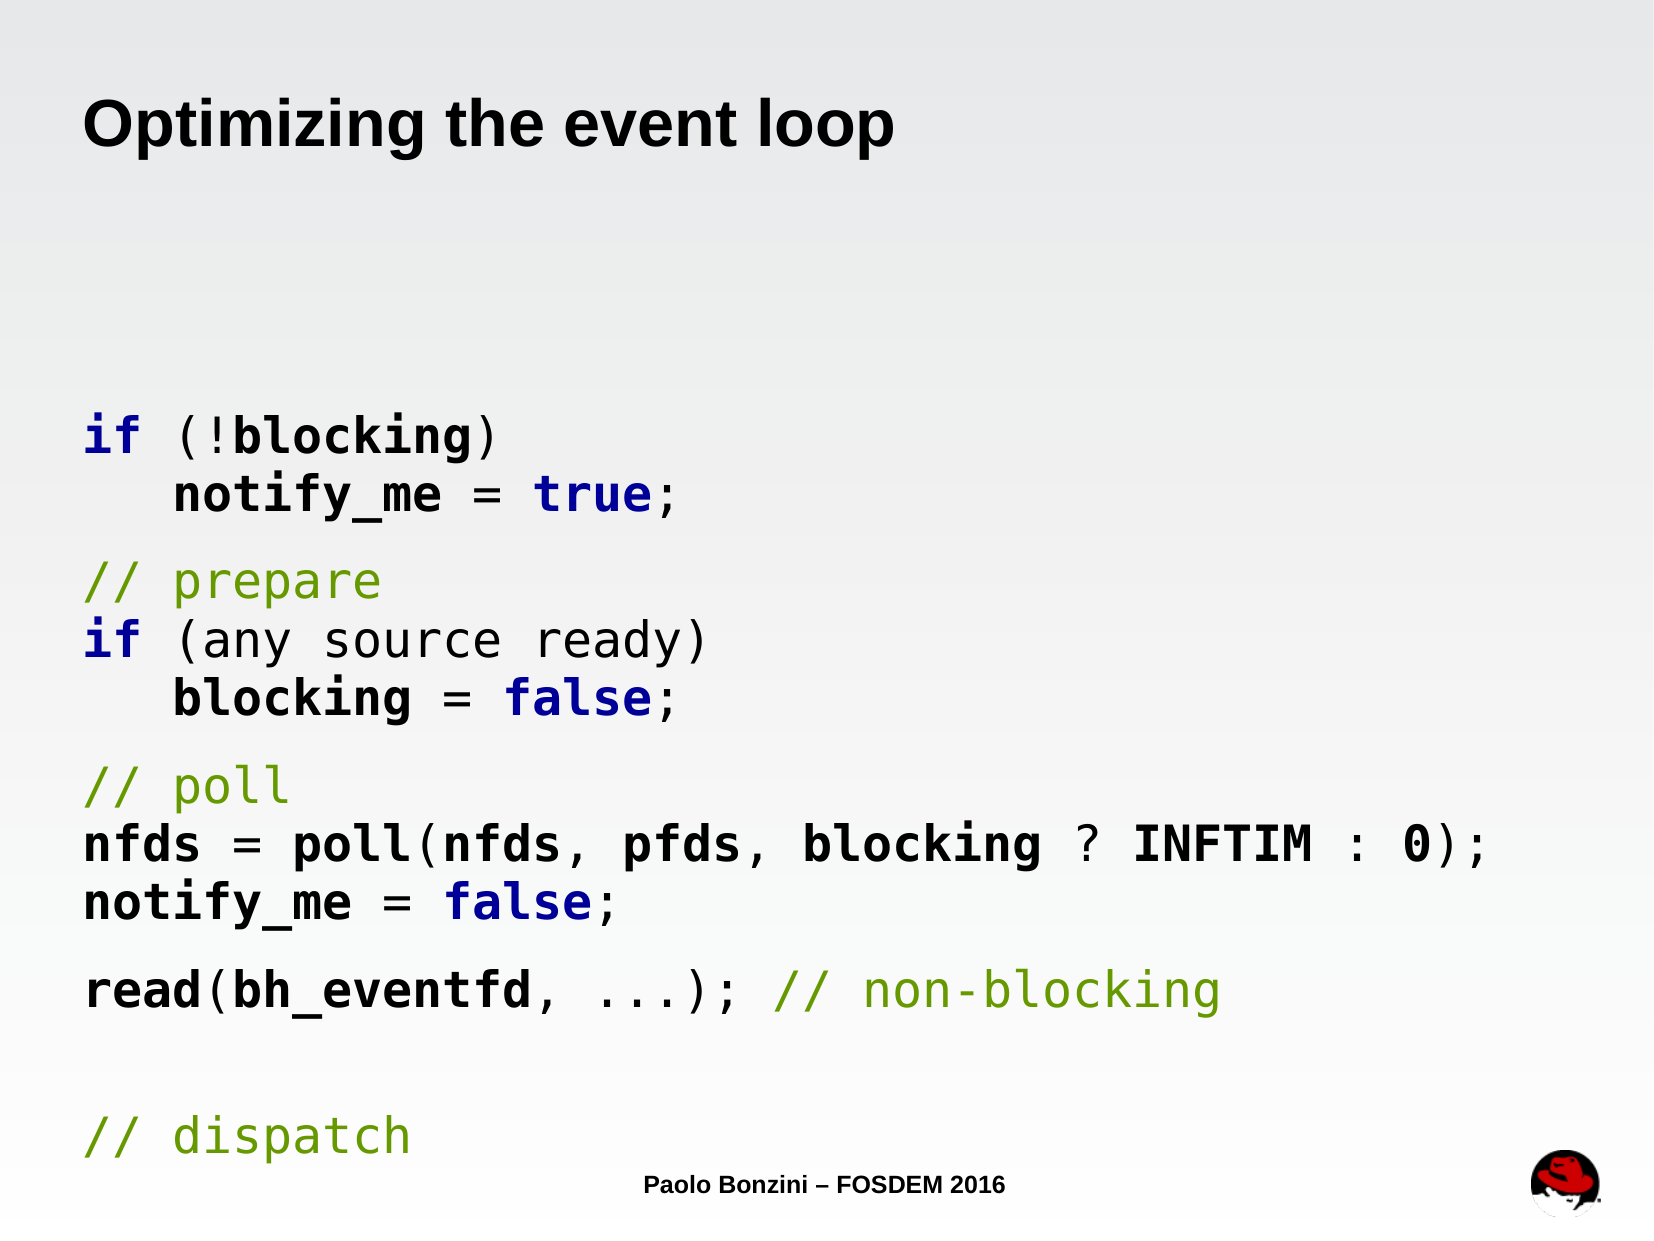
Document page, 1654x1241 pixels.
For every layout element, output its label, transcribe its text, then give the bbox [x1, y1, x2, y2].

title Optimizing the event loop [82, 19, 1571, 227]
picture [0, 0, 1654, 1241]
list if (!blocking) notify_me = true; // prepare if (any source ready) blocking = false; // poll nfds = poll(nfds, pfds, blocking ? INFTIM : 0); notify_me = false; read(bh_eventfd, ...); // non-blocking // dispatch [82, 260, 1571, 1166]
